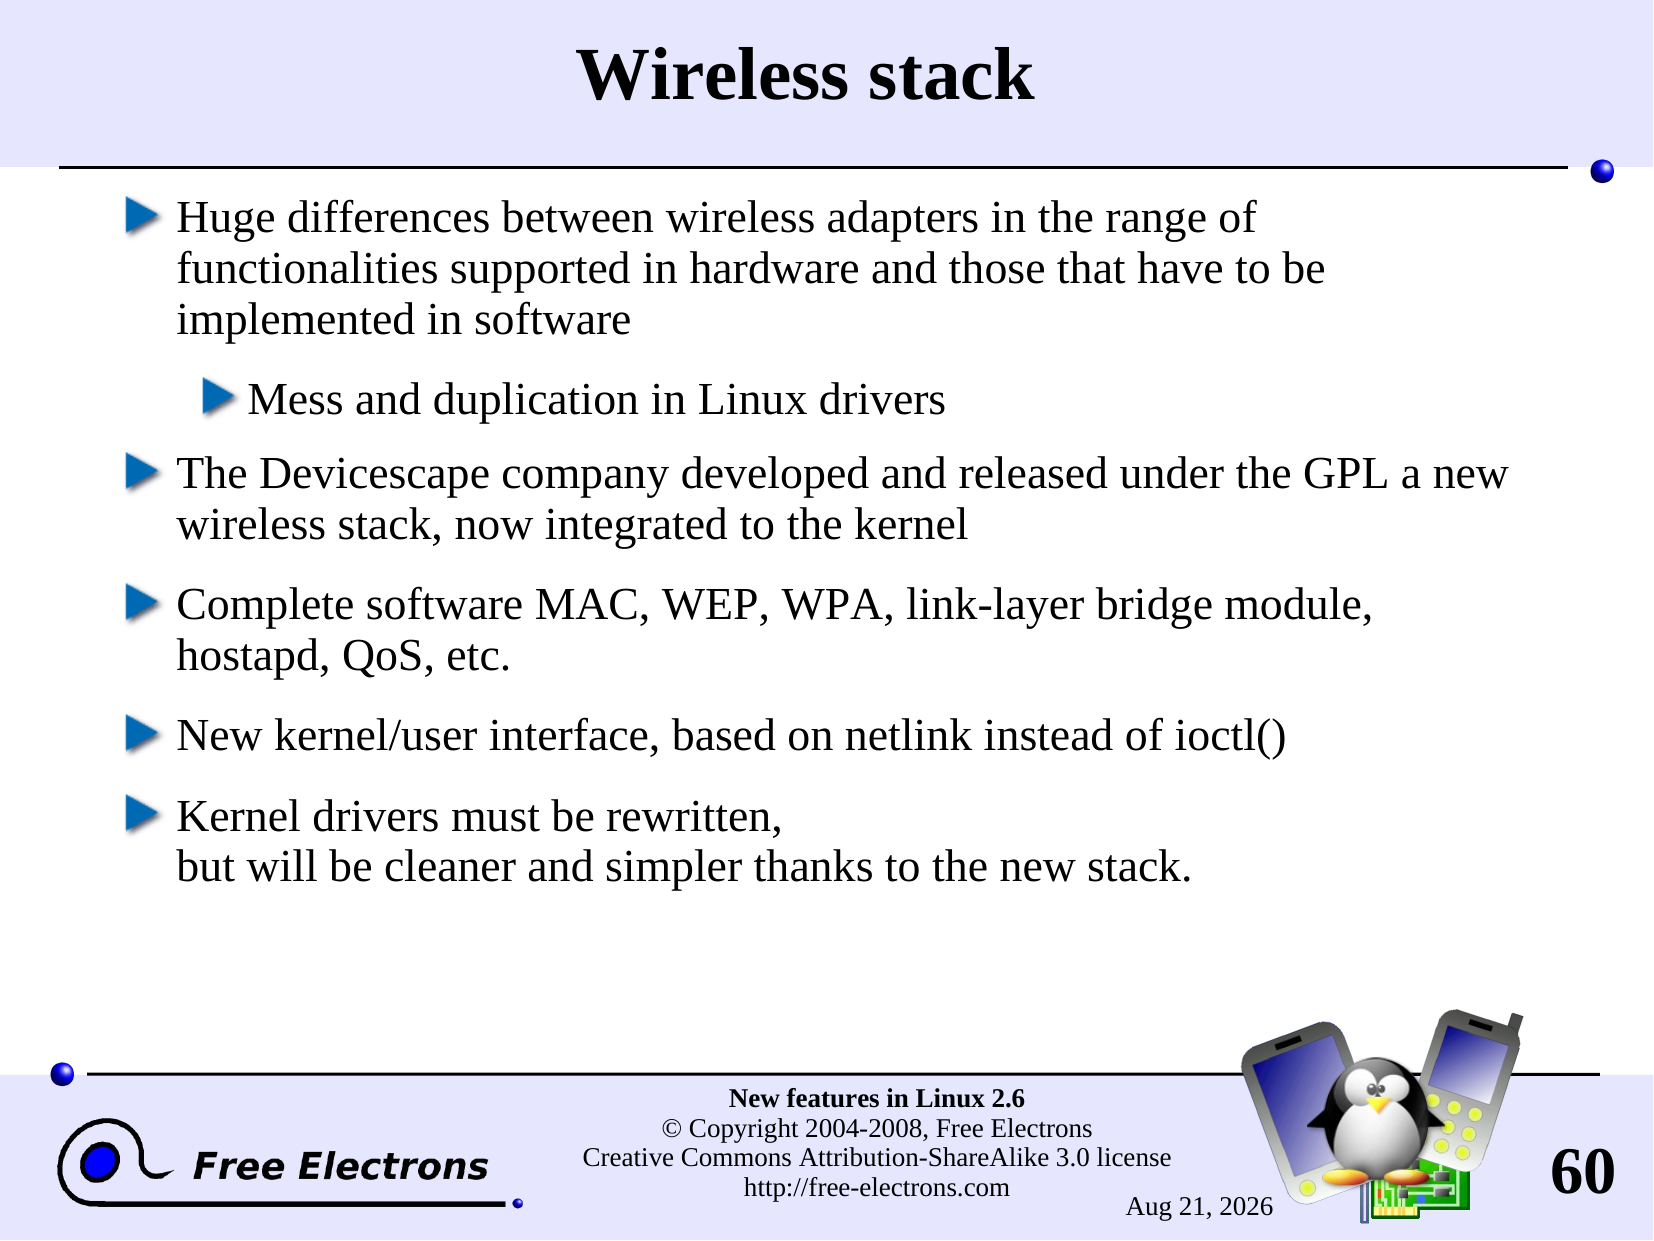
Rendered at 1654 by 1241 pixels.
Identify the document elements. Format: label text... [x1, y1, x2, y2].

title Wireless stack [60, 25, 1551, 124]
picture [1231, 1007, 1538, 1241]
picture [50, 1107, 527, 1216]
list Huge differences between wireless adapters in the range of functionalities supported in hardware and those that have to be implemented in software Mess and duplication in Linux drivers The Devicescape company developed and released under the GPL a new wireless stack, now integrated to the kernel Complete software MAC, WEP, WPA, link-layer bridge module, hostapd, QoS, etc. New kernel/user interface, based on netlink instead of ioctl() Kernel drivers must be rewritten, but will be cleaner and simpler thanks to the new stack. [105, 191, 1518, 1066]
